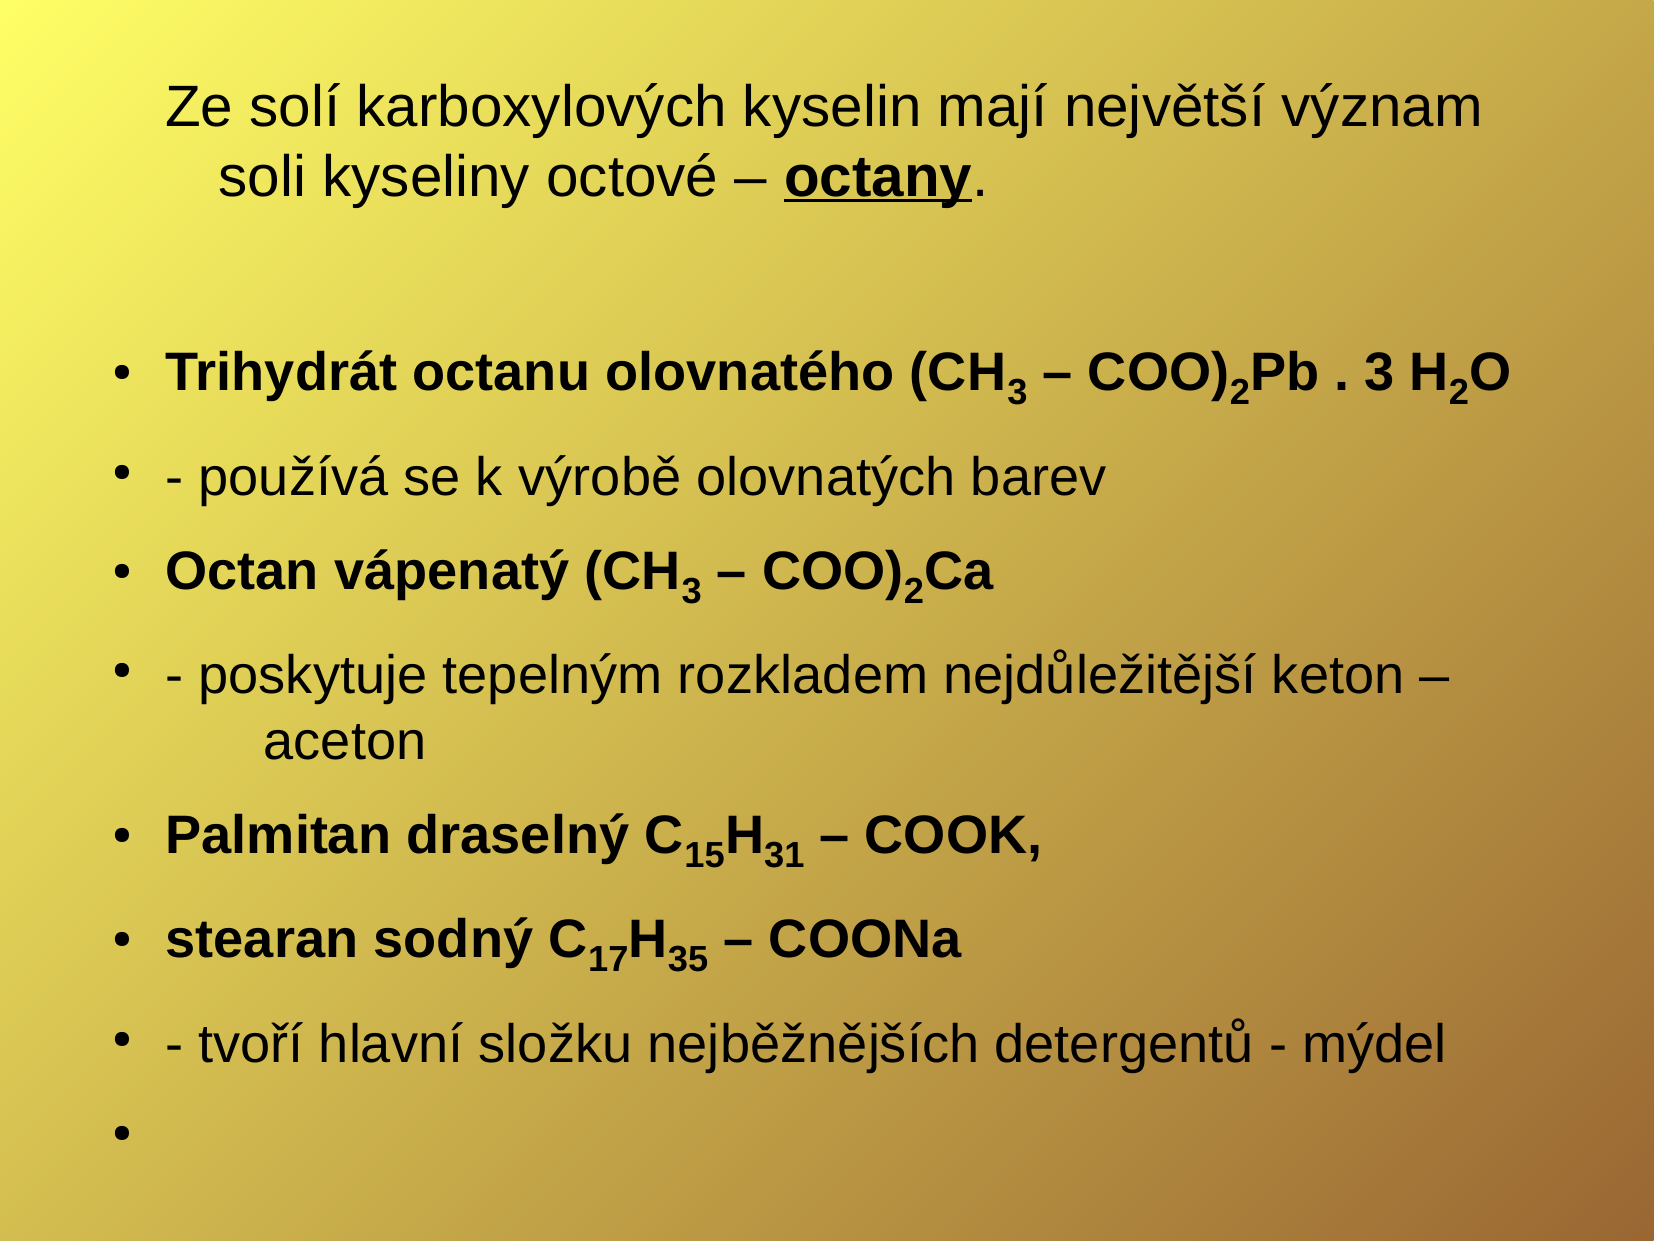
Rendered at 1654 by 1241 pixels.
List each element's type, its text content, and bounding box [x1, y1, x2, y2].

list Ze solí karboxylových kyselin mají největší význam soli kyseliny octové – octany. Trihydrát octanu olovnatého (CH3 – COO)2Pb . 3 H2O - používá se k výrobě olovnatých barev Octan vápenatý (CH3 – COO)2Ca - poskytuje tepelným rozkladem nejdůležitější keton – aceton Palmitan draselný C15H31 – COOK, stearan sodný C17H35 – COONa - tvoří hlavní složku nejběžnějších detergentů - mýdel [76, 67, 1565, 1152]
